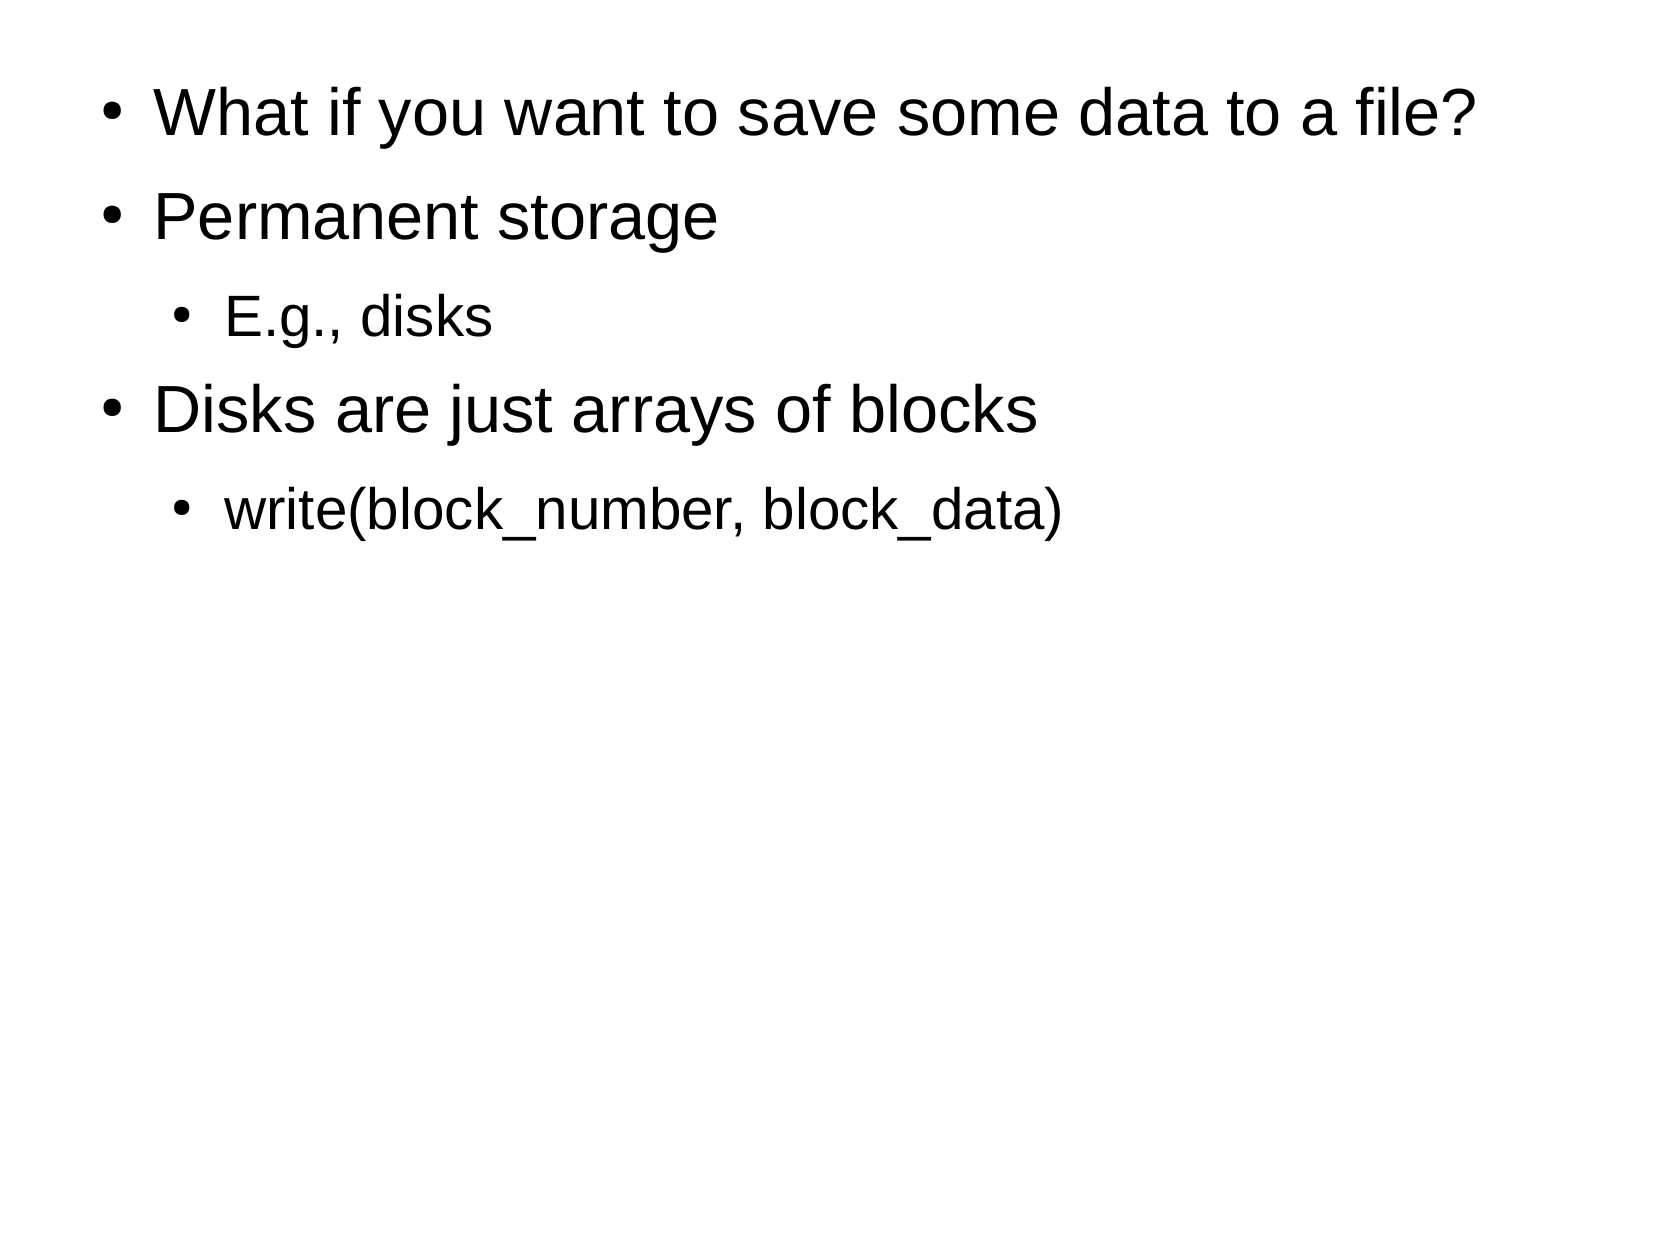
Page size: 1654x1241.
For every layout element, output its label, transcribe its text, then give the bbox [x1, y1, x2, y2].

list What if you want to save some data to a file? Permanent storage E.g., disks Disks are just arrays of blocks write(block_number, block_data) [82, 75, 1576, 1126]
